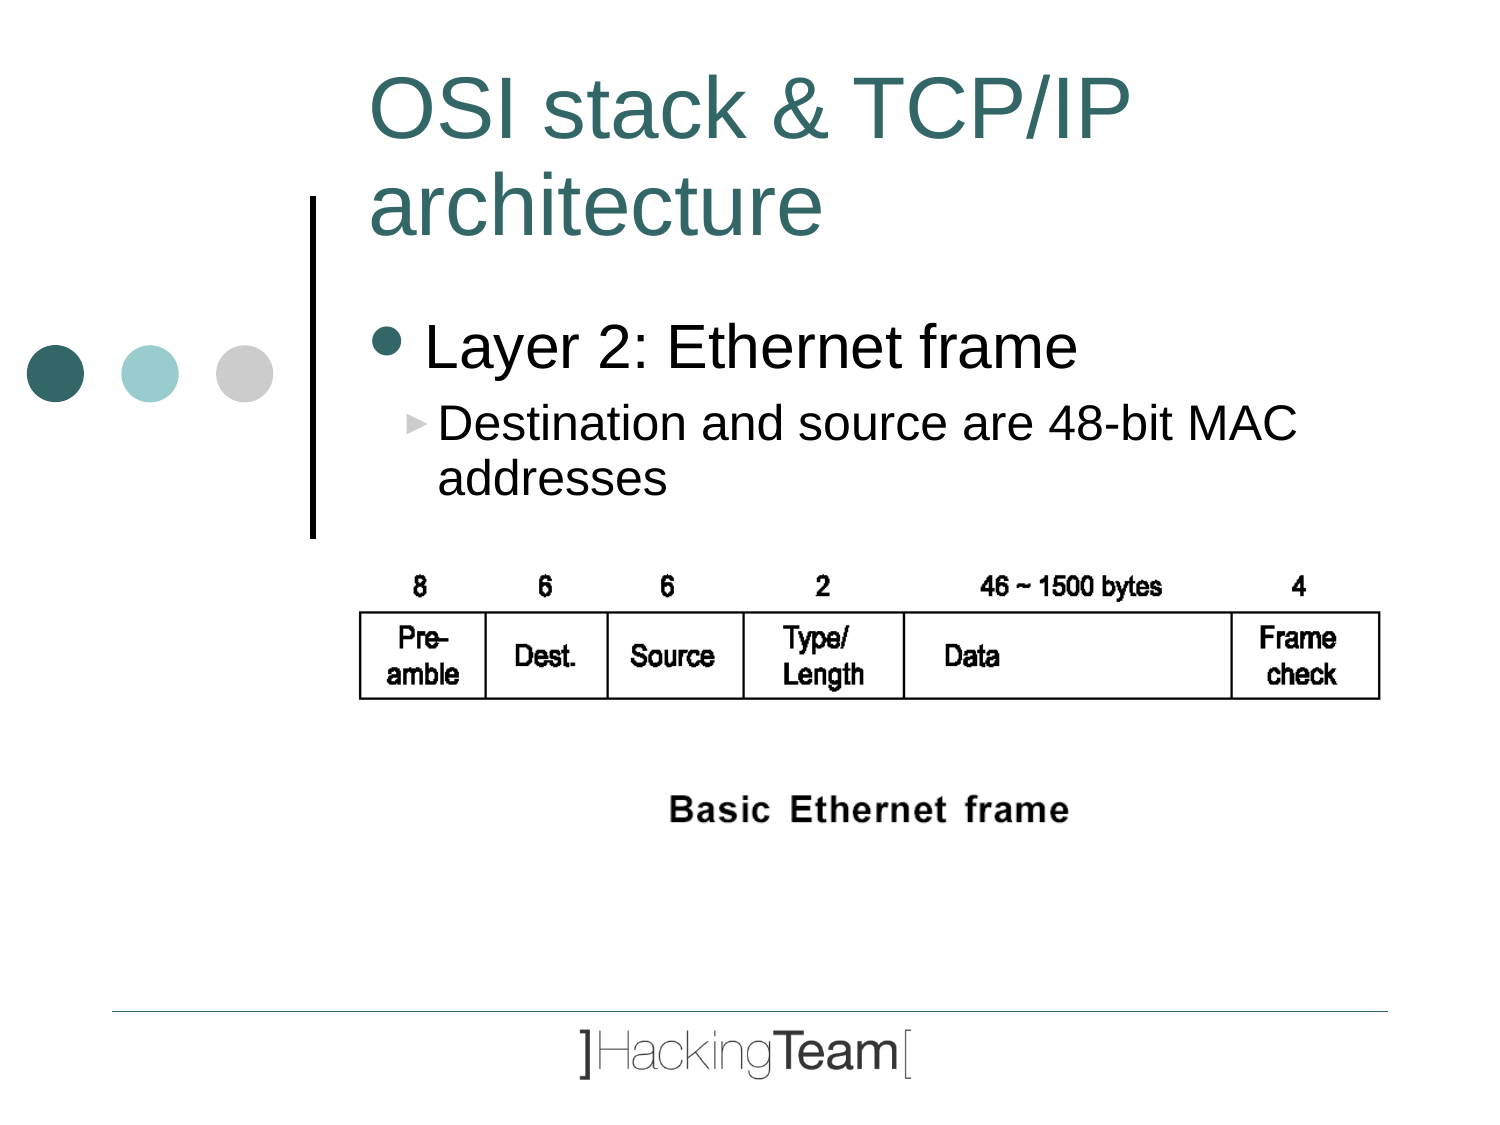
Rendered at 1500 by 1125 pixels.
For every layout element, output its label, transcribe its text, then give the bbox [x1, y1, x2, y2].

picture [337, 524, 1406, 856]
list Layer 2: Ethernet frame Destination and source are 48-bit MAC addresses [249, 312, 1401, 1041]
title OSI stack & TCP/IP architecture [249, 38, 1401, 275]
picture [574, 1041, 916, 1084]
